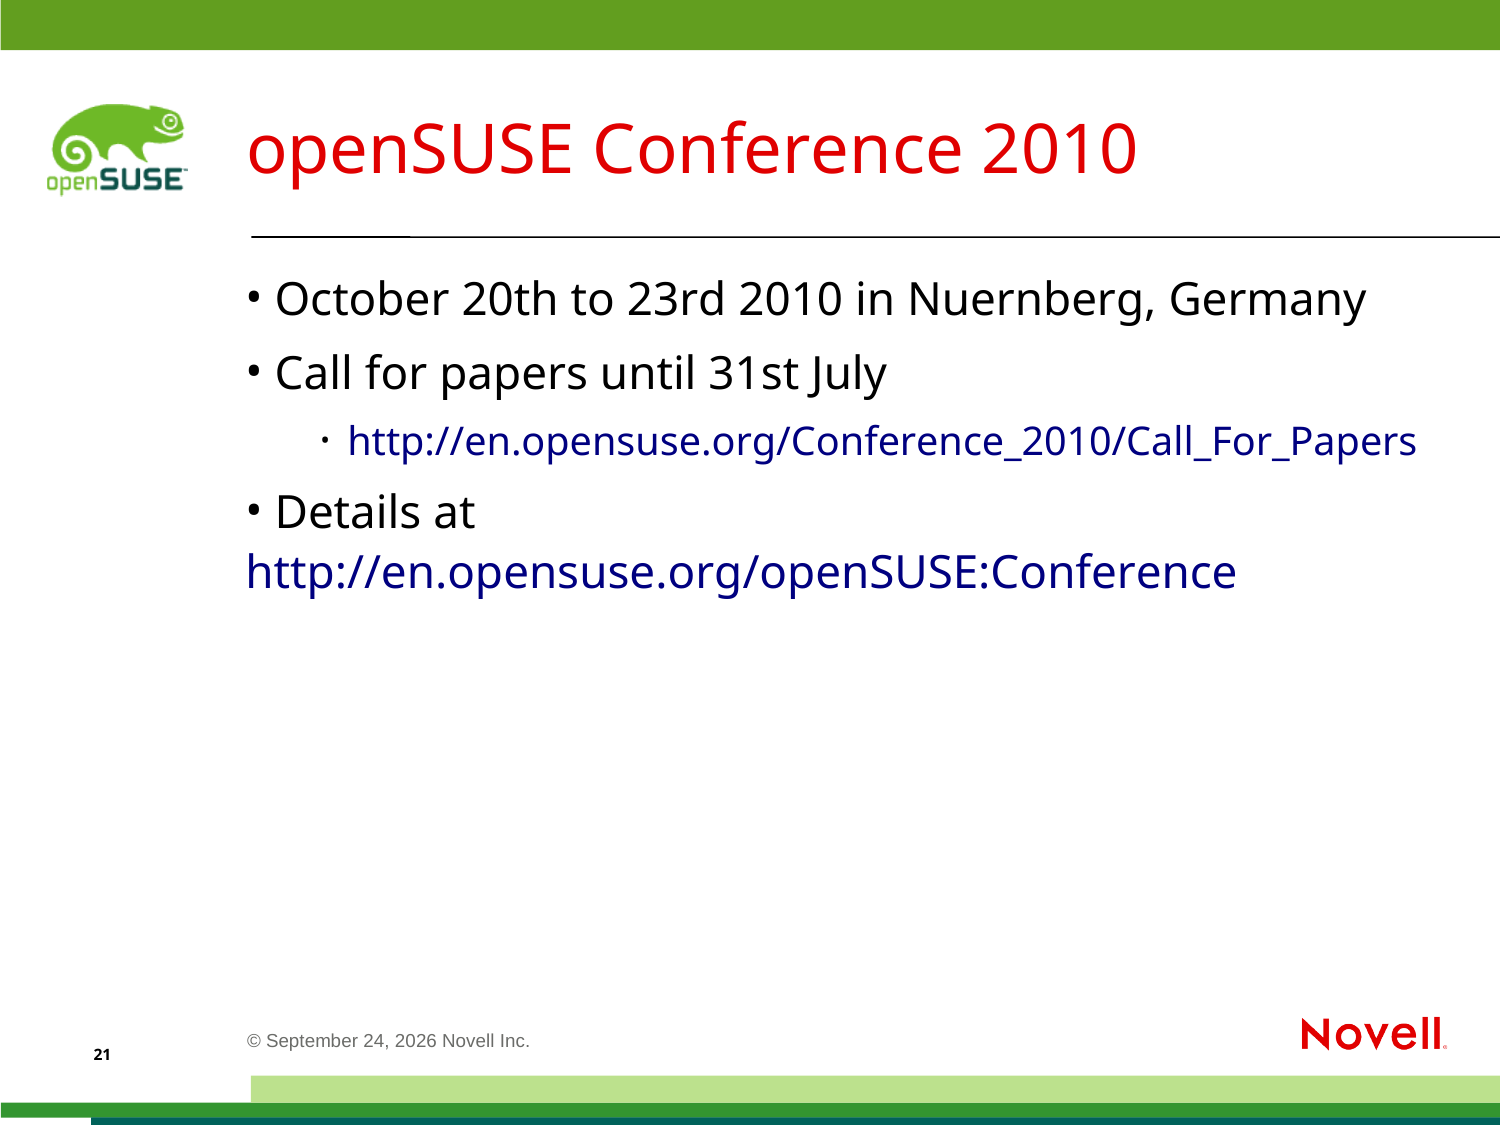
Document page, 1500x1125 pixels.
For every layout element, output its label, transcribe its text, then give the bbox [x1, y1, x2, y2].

picture [1295, 1011, 1453, 1056]
picture [47, 104, 188, 197]
title openSUSE Conference 2010 [246, 68, 1409, 231]
list October 20th to 23rd 2010 in Nuernberg, Germany Call for papers until 31st July http://en.opensuse.org/Conference_2010/Call_For_Papers Details at http://en.opensuse.org/openSUSE:Conference [245, 267, 1458, 1010]
